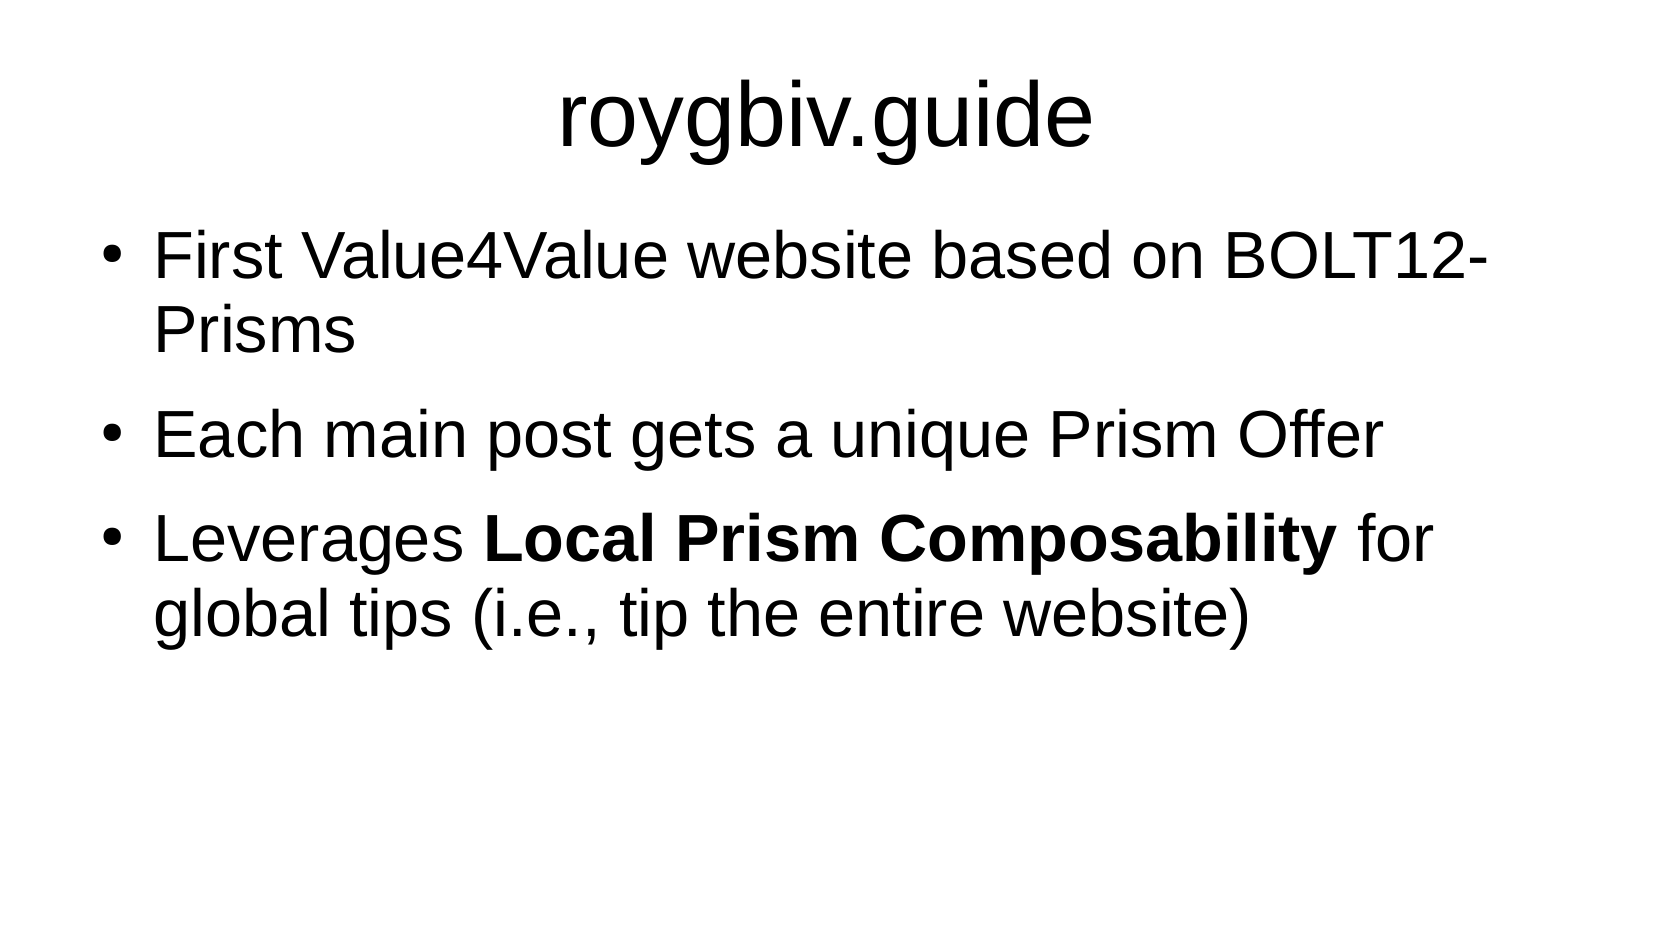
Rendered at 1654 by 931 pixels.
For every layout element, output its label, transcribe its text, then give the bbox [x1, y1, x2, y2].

title roygbiv.guide [82, 37, 1571, 193]
list First Value4Value website based on BOLT12-Prisms Each main post gets a unique Prism Offer Leverages Local Prism Composability for global tips (i.e., tip the entire website) [82, 217, 1571, 758]
